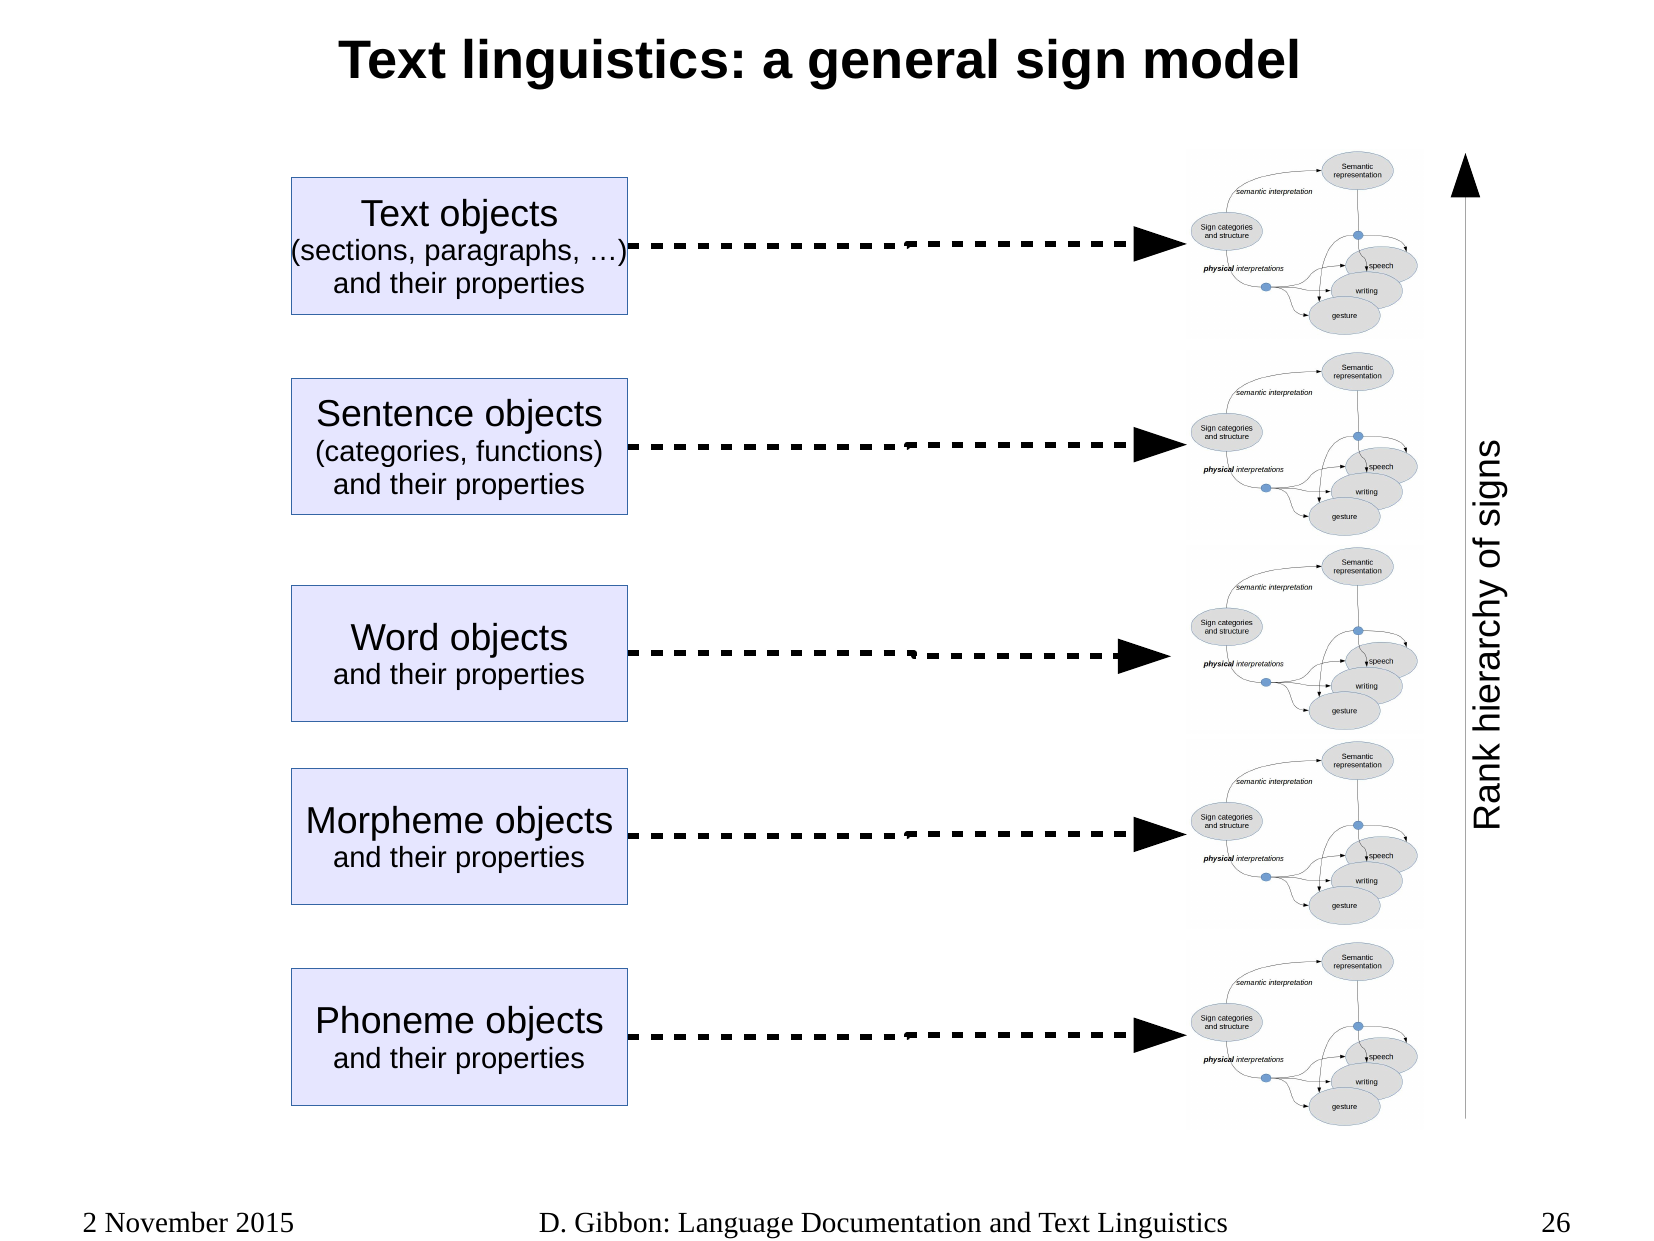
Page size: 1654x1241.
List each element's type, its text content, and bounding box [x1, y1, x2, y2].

text_box Text objects (sections, paragraphs, …) and their properties [291, 177, 628, 315]
picture [1186, 545, 1424, 735]
text_box Phoneme objects and their properties [291, 968, 628, 1106]
text_box Morpheme objects and their properties [291, 768, 628, 905]
text_box Word objects and their properties [291, 585, 628, 722]
picture [1186, 149, 1424, 339]
title Text linguistics: a general sign model [11, 13, 1630, 107]
picture [1186, 350, 1424, 540]
picture [1186, 739, 1424, 929]
text_box Sentence objects (categories, functions) and their properties [291, 378, 628, 515]
picture [1186, 940, 1424, 1130]
